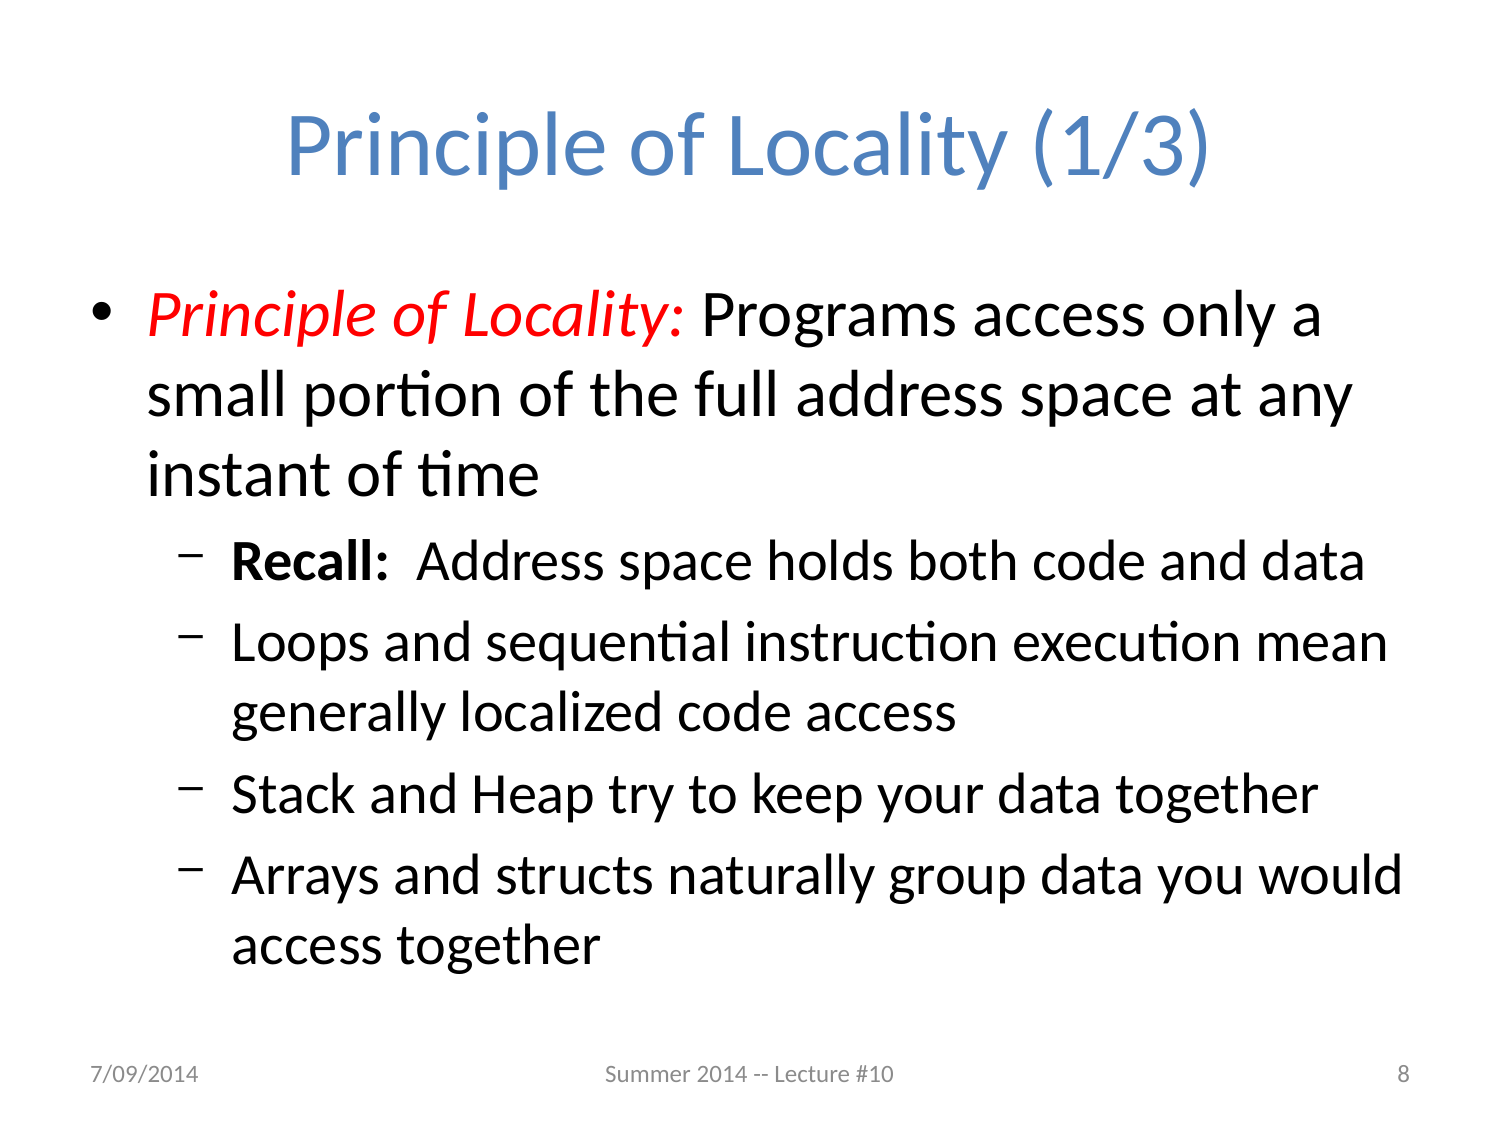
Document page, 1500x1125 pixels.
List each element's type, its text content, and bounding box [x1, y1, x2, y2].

footer Summer 2014 -- Lecture #10 [512, 1042, 988, 1103]
list Principle of Locality: Programs access only a small portion of the full address space at any instant of time Recall: Address space holds both code and data Loops and sequential instruction execution mean generally localized code access Stack and Heap try to keep your data together Arrays and structs naturally group data you would access together [75, 262, 1425, 1073]
title Principle of Locality (1/3) [75, 45, 1425, 233]
slide_number <number> [1074, 1042, 1425, 1103]
slide_number 7/09/2014 [75, 1042, 425, 1103]
